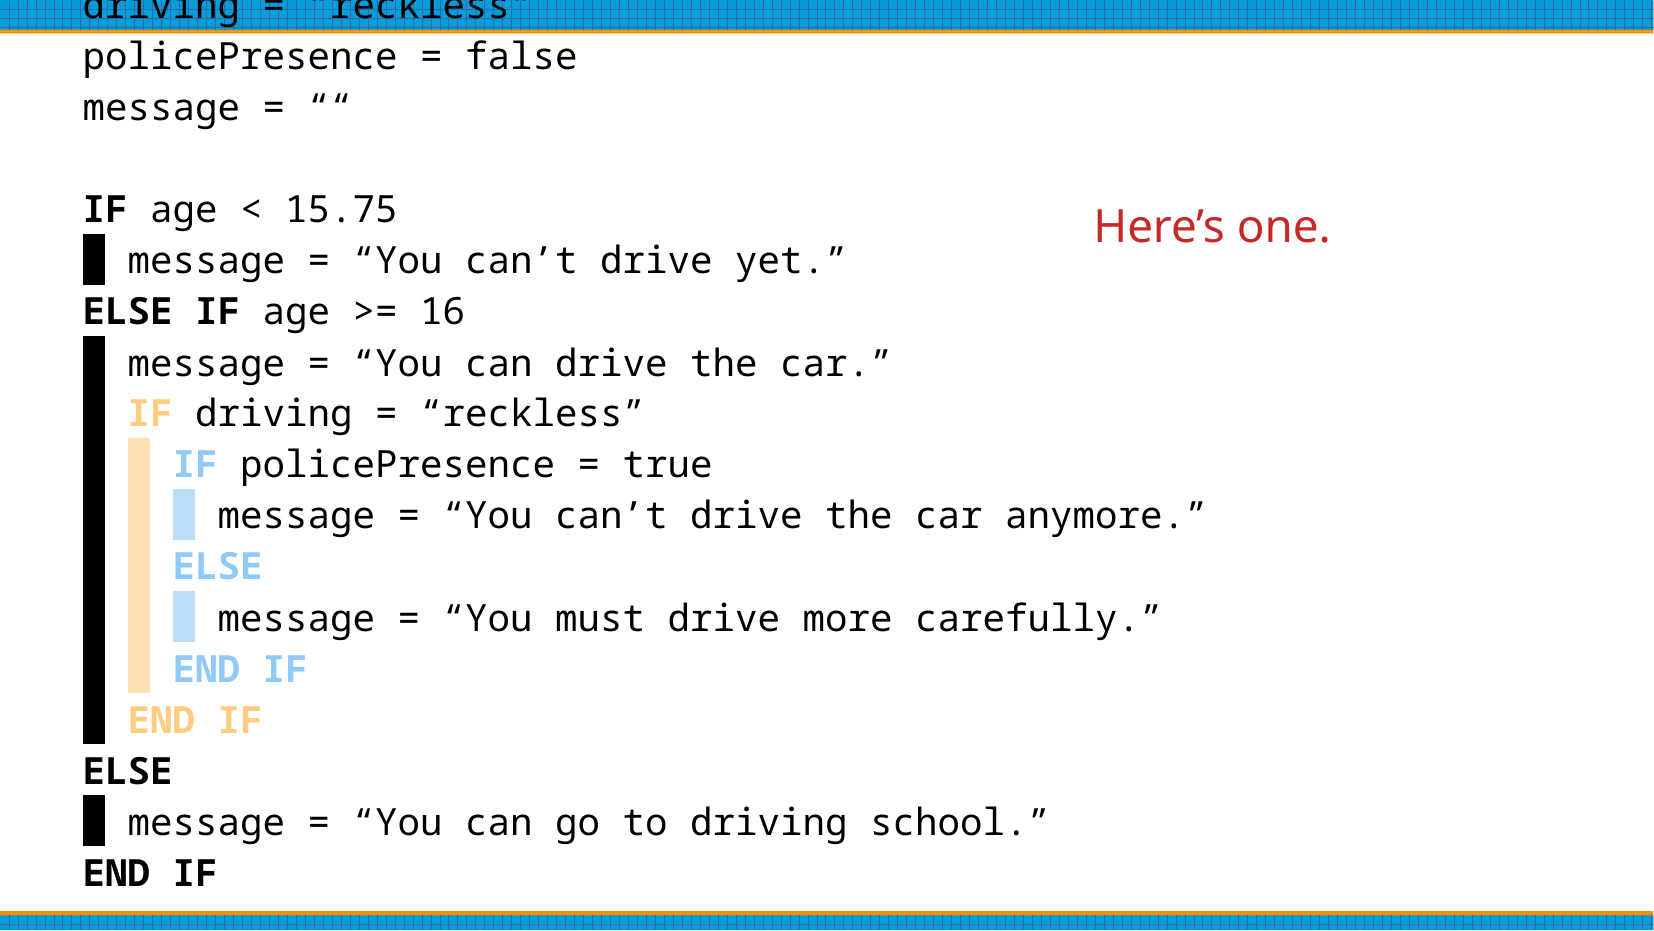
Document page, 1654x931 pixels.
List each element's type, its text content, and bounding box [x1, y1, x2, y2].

text_box Here’s one. [1087, 75, 1613, 376]
subtitle age = 16 driving = “reckless“ policePresence = false message = ““ IF age < 15.75 message = “You can’t drive yet.” ELSE IF age >= 16 message = “You can drive the car.” IF driving = “reckless” IF policePresence = true message = “You can’t drive the car anymore.” ELSE message = “You must drive more carefully.” END IF END IF ELSE message = “You can go to driving school.” END IF output message [82, 69, 1571, 858]
